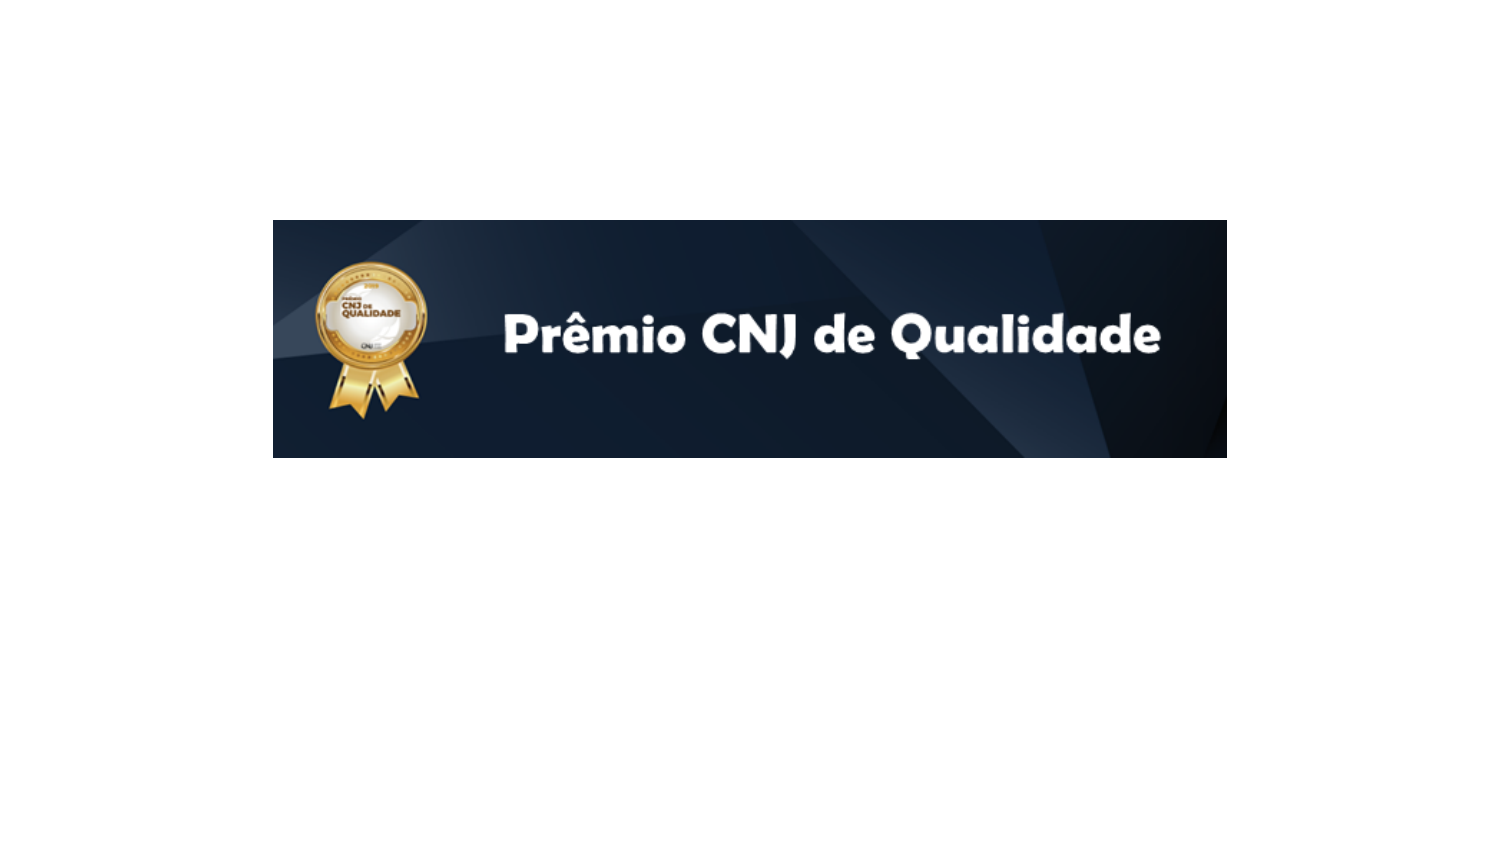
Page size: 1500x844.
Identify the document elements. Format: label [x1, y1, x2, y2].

picture [273, 221, 1227, 458]
